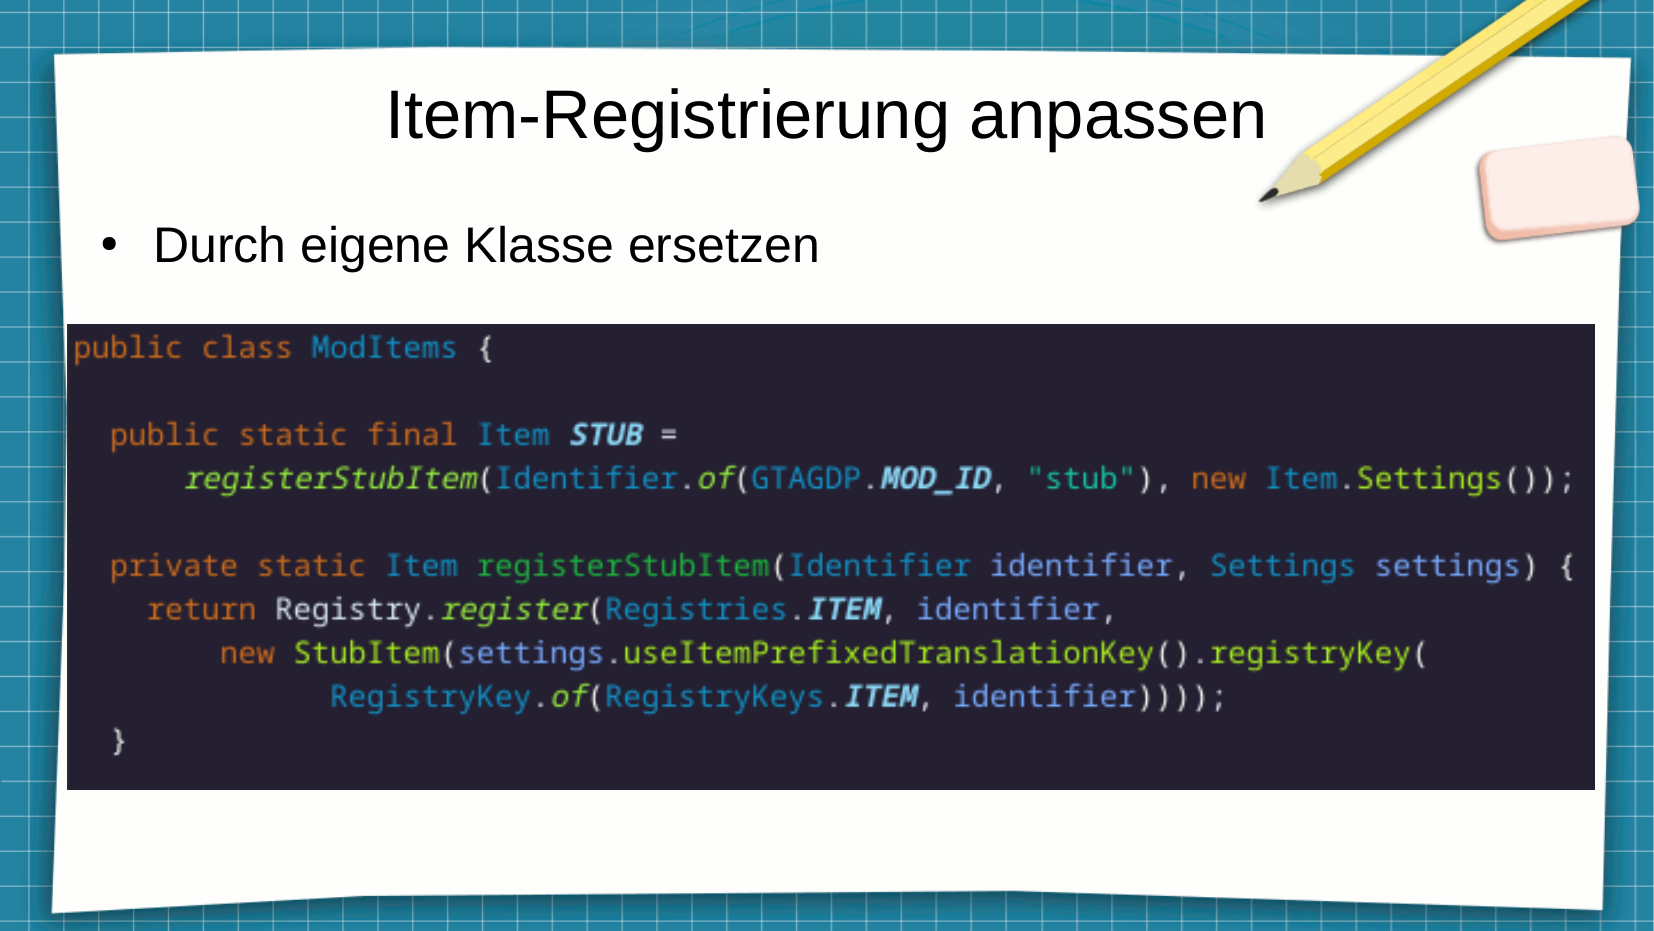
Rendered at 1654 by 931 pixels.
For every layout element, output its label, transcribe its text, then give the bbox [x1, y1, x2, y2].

title Item-Registrierung anpassen [82, 37, 1571, 193]
list Durch eigene Klasse ersetzen [82, 217, 1571, 296]
picture [0, 0, 1654, 931]
